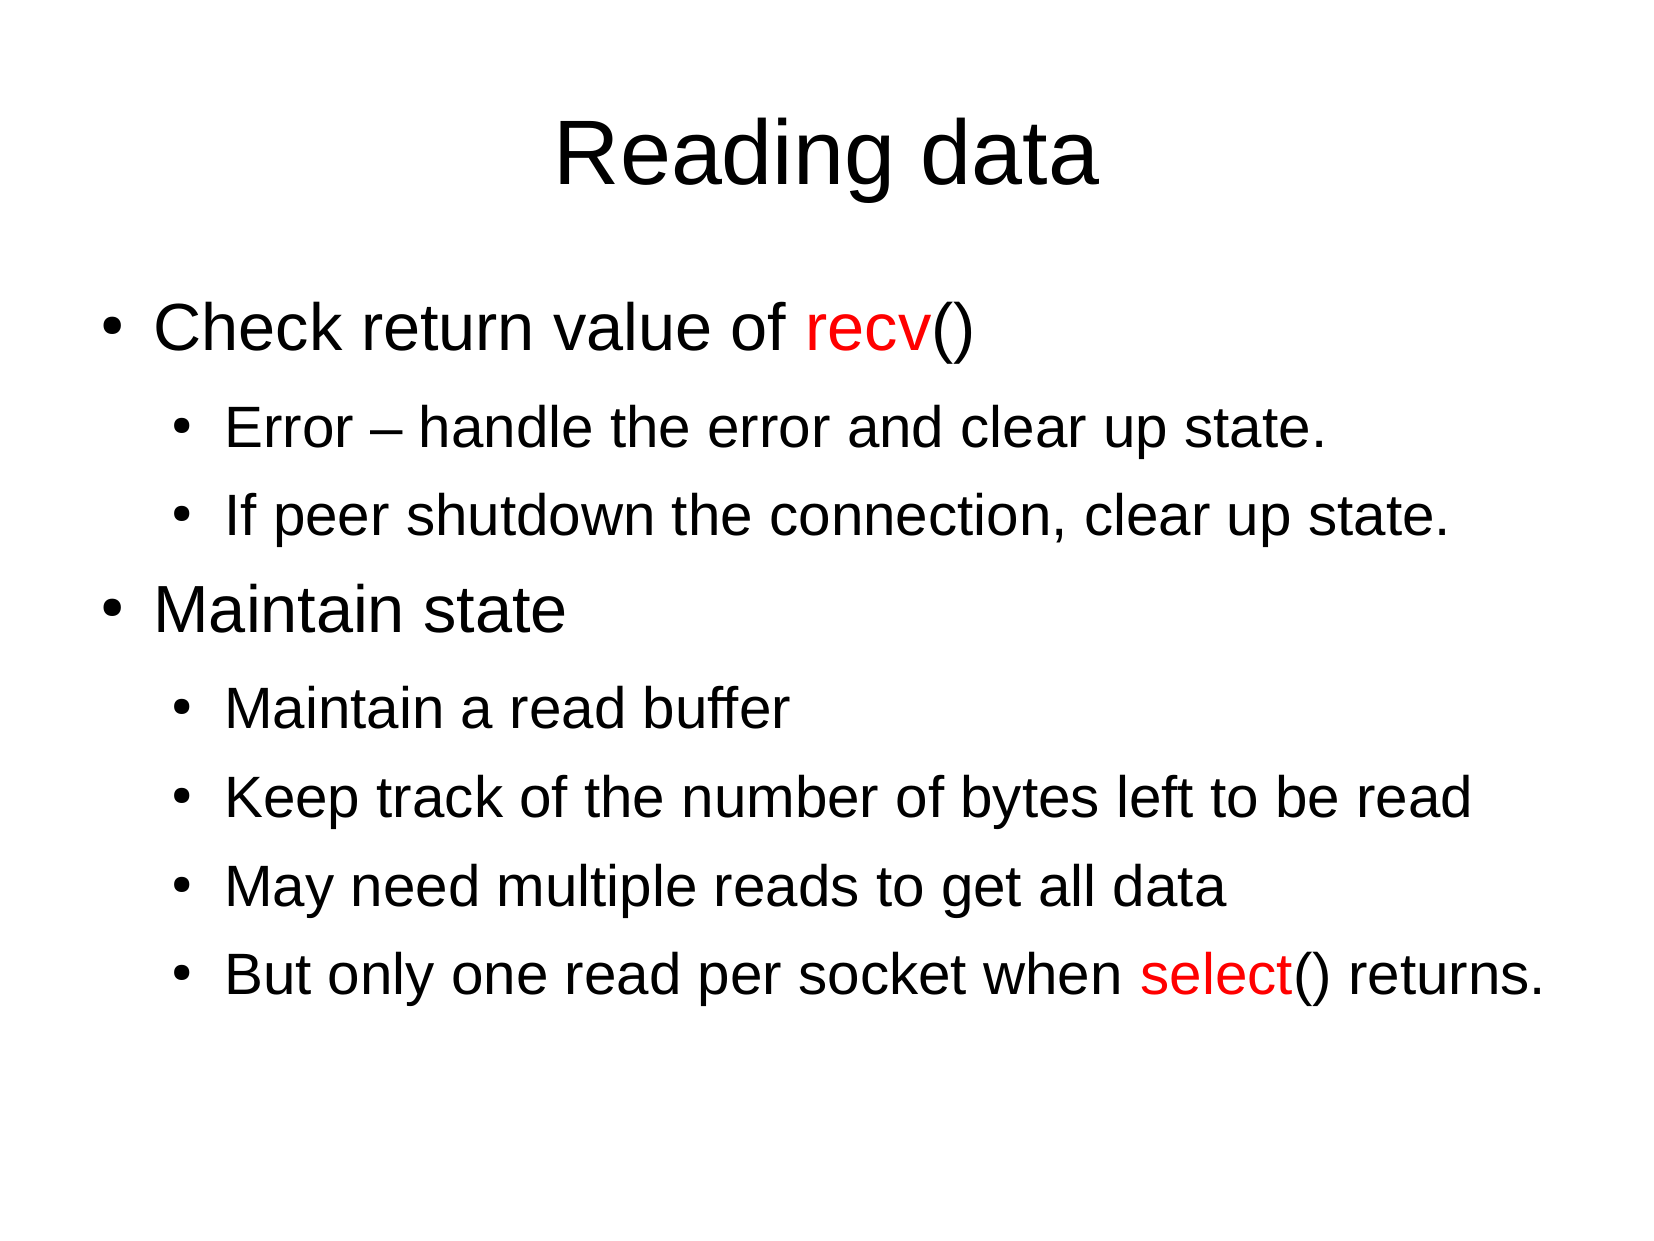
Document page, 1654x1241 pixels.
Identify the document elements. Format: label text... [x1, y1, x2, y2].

title Reading data [82, 56, 1571, 250]
list Check return value of recv() Error – handle the error and clear up state. If peer shutdown the connection, clear up state. Maintain state Maintain a read buffer Keep track of the number of bytes left to be read May need multiple reads to get all data But only one read per socket when select() returns. [82, 290, 1571, 1109]
